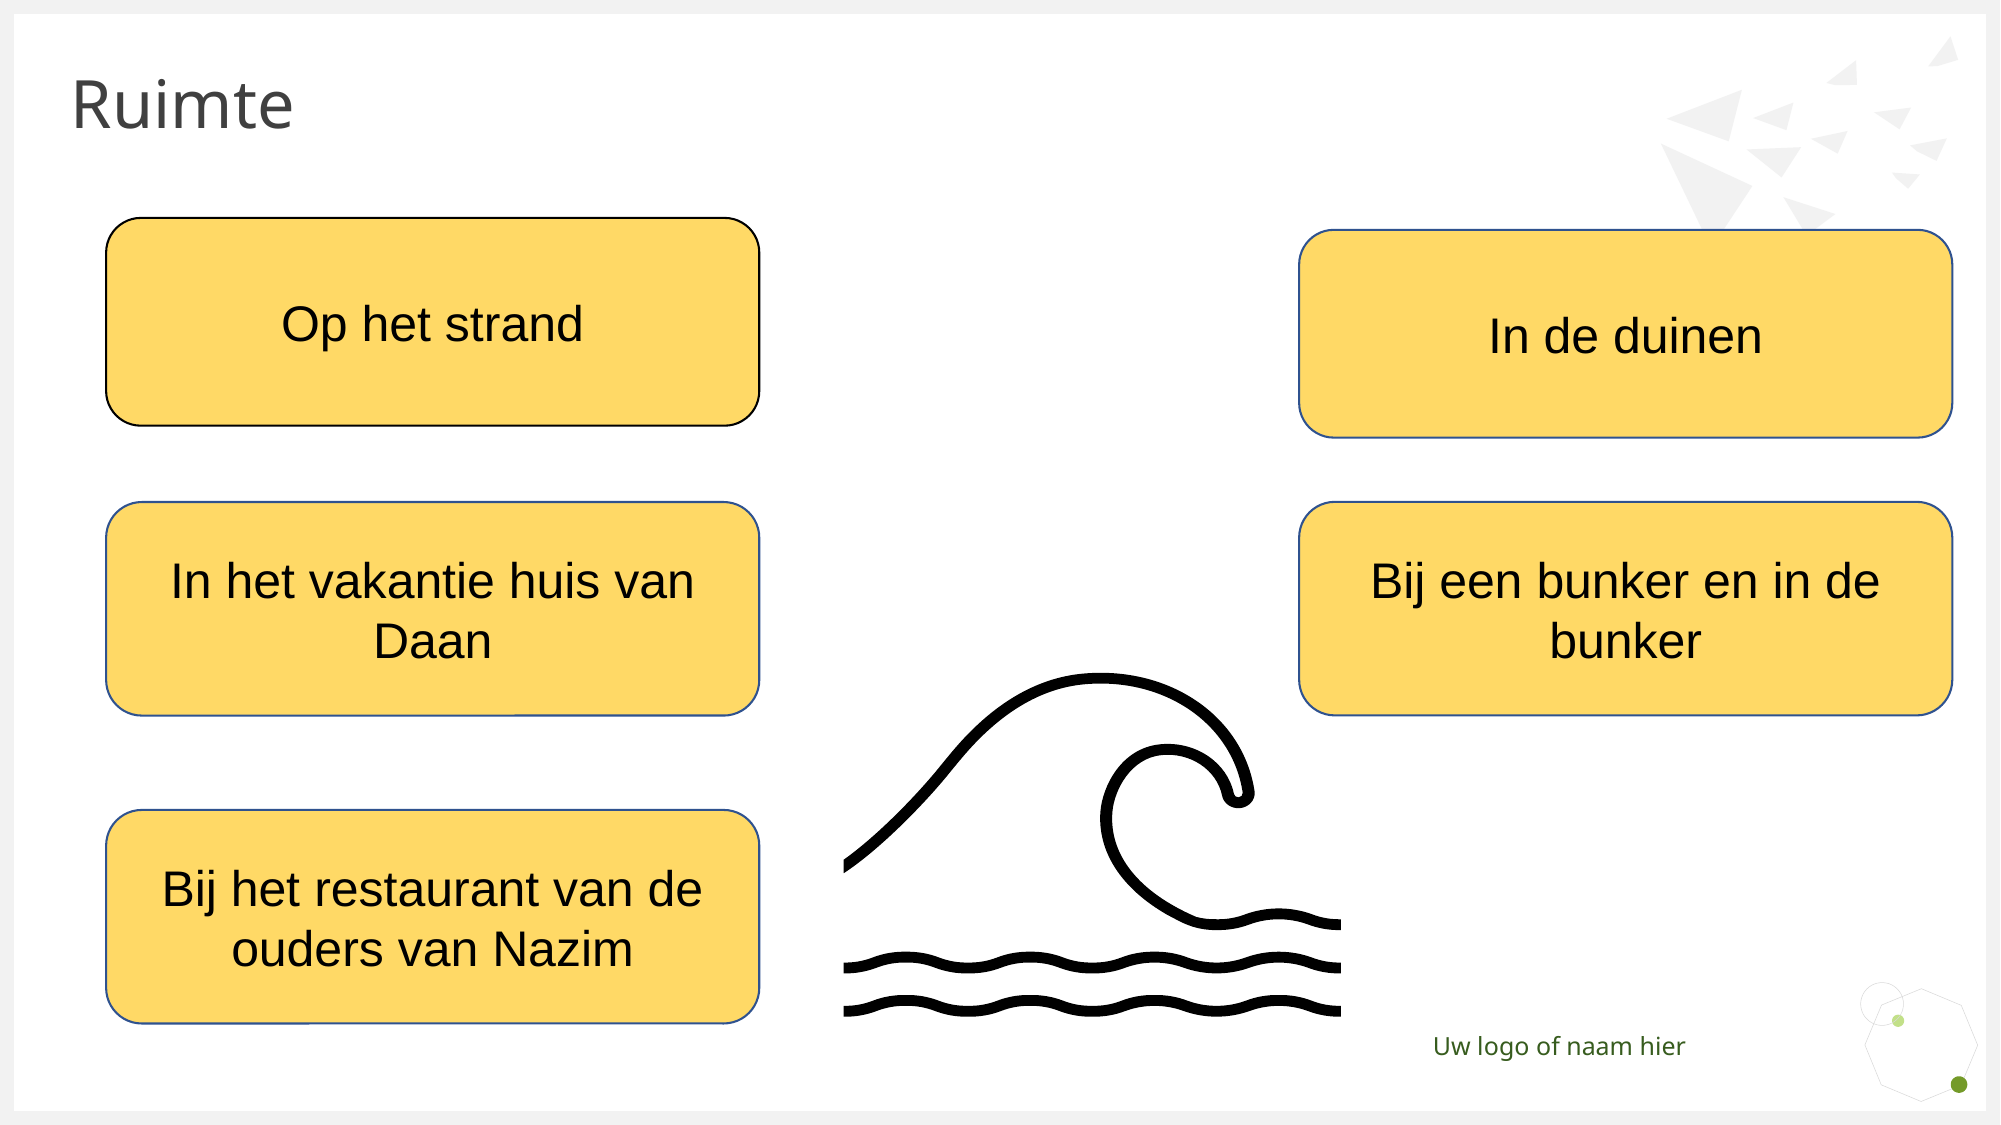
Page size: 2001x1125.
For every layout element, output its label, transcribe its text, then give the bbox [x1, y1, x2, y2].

text_box Bij het restaurant van de ouders van Nazim [106, 809, 760, 1024]
text_box In de duinen [1299, 229, 1953, 438]
text_box Bij een bunker en in de bunker [1299, 501, 1953, 716]
text_box In het vakantie huis van Daan [106, 502, 760, 716]
text_box Op het strand [106, 217, 760, 426]
picture [804, 580, 1386, 1106]
title Ruimte [70, 70, 1932, 142]
